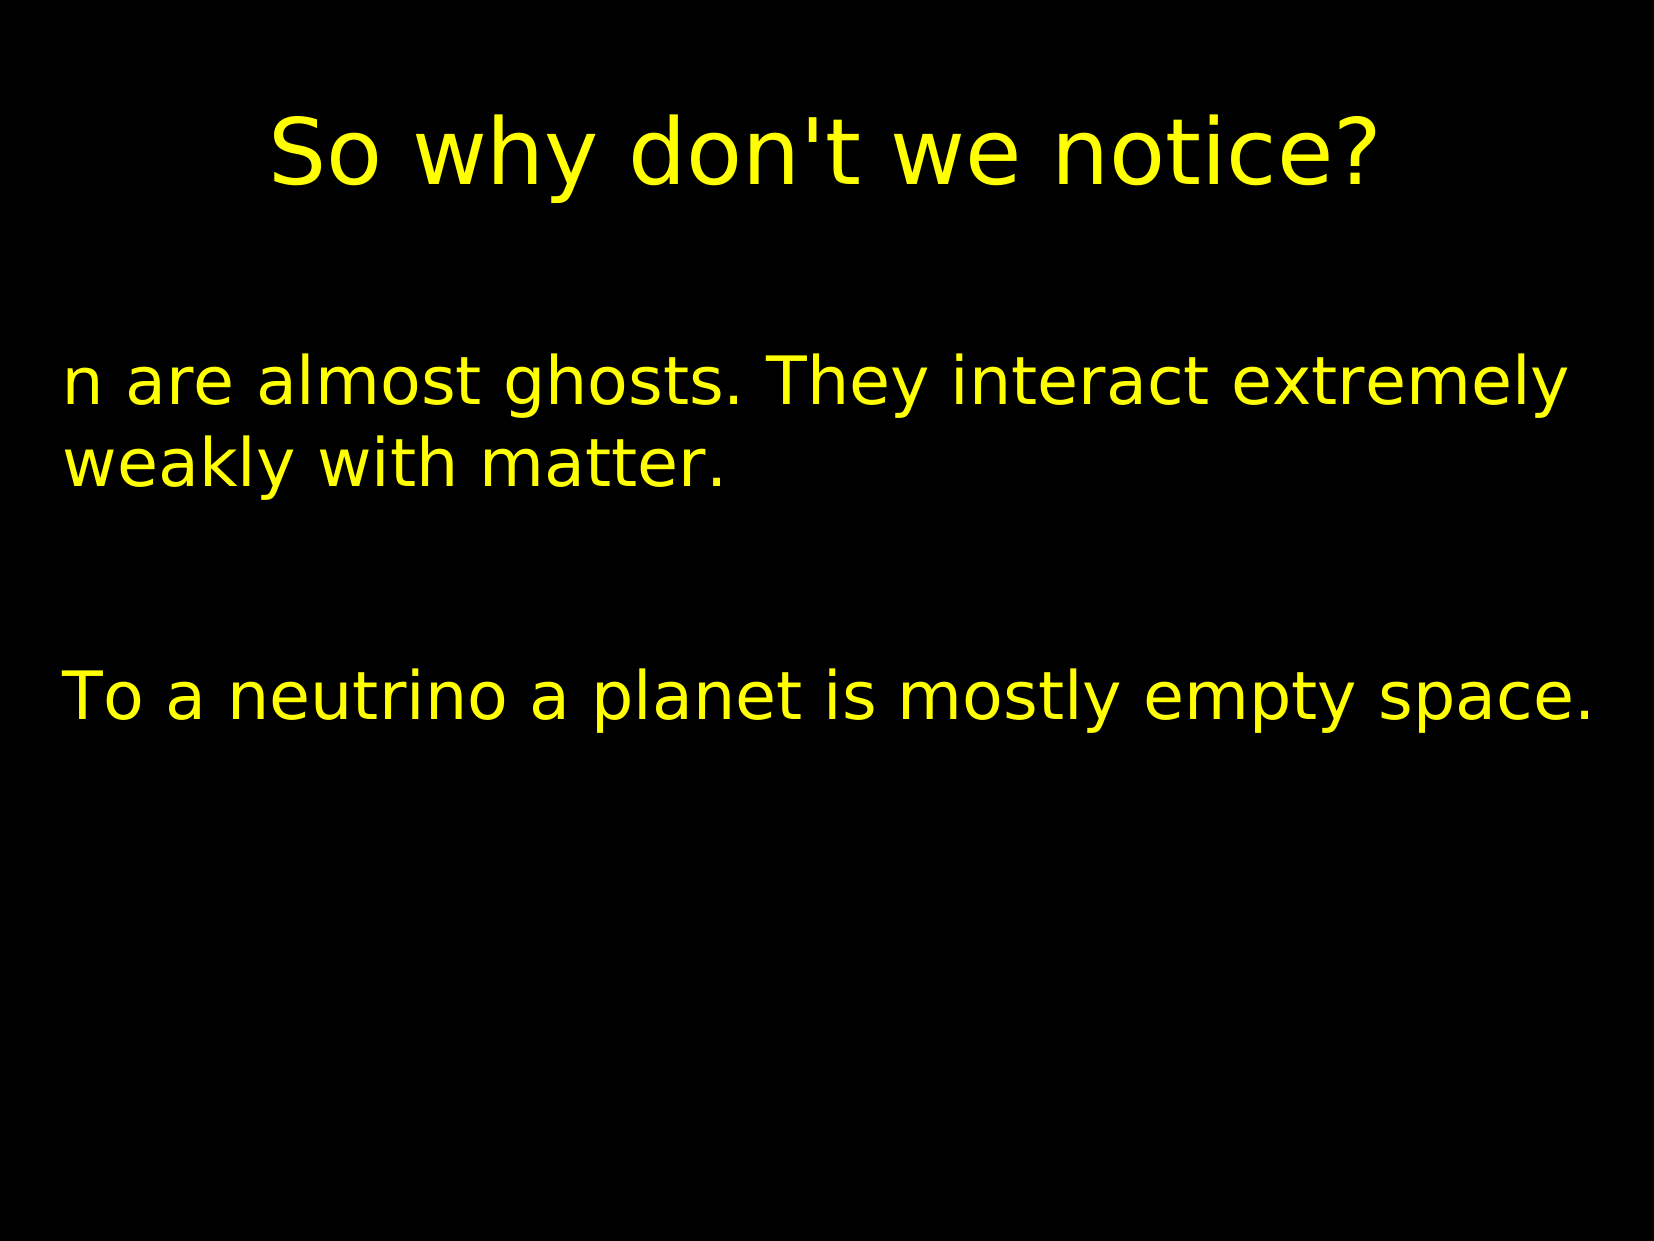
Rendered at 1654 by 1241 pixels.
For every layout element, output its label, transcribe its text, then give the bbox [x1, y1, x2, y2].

text_box n are almost ghosts. They interact extremely weakly with matter. To a neutrino a planet is mostly empty space. [48, 325, 1613, 739]
title So why don't we notice? [82, 49, 1571, 257]
